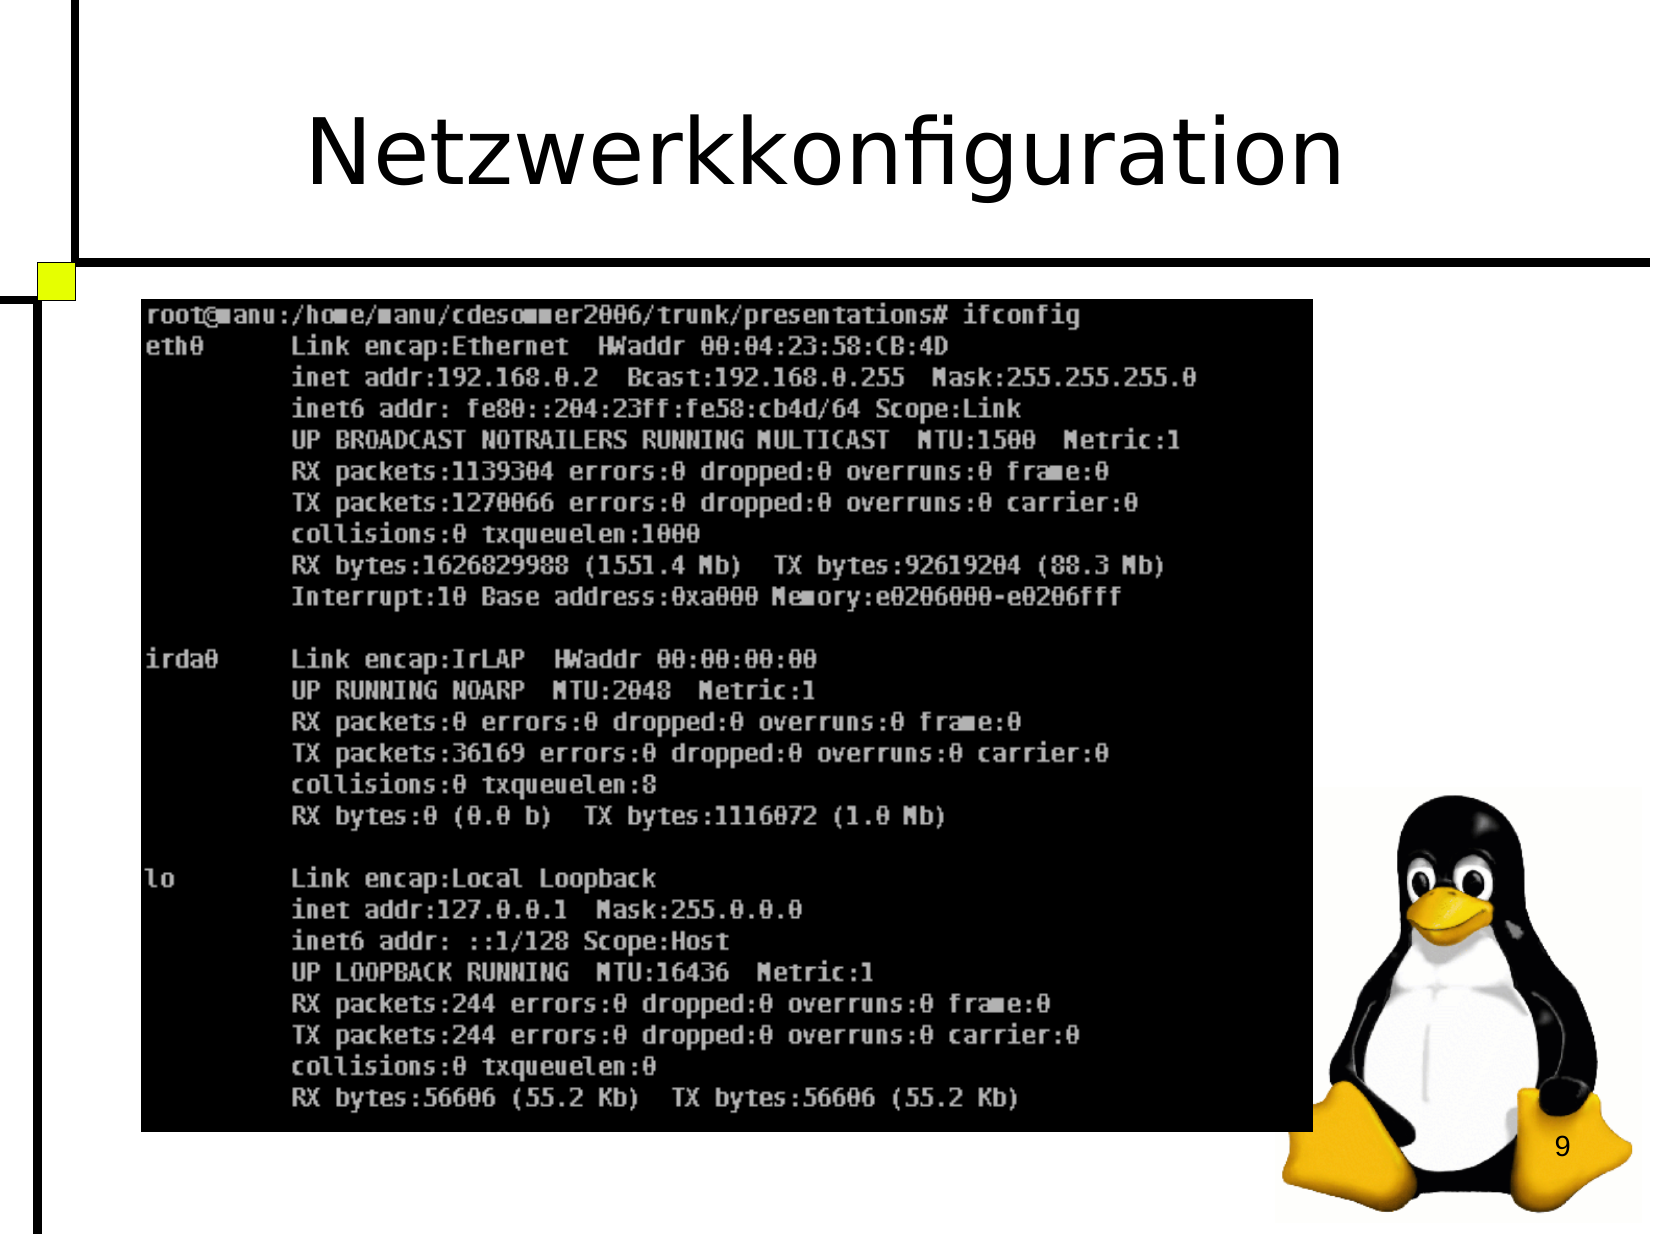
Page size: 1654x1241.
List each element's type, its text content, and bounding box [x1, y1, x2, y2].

title Netzwerkkonfiguration [82, 49, 1571, 257]
picture [141, 299, 1642, 1223]
